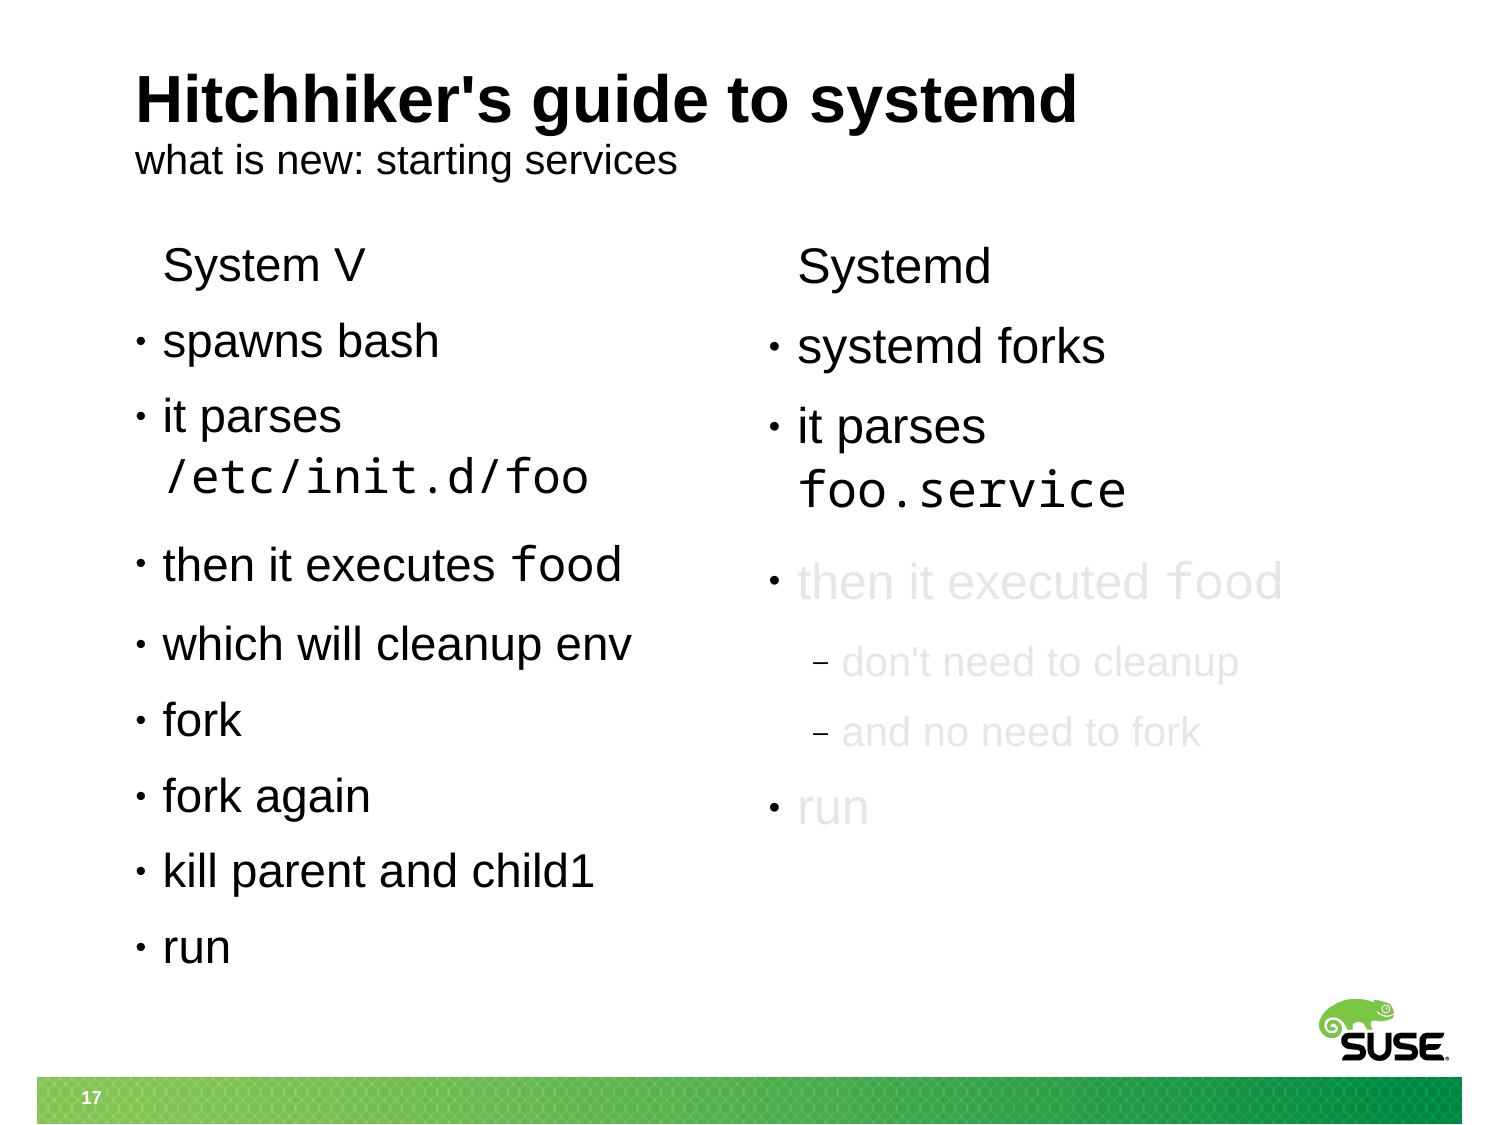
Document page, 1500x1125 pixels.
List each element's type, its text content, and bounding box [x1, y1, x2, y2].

picture [37, 1077, 1462, 1124]
list System V spawns bash it parses /etc/init.d/foo then it executes food which will cleanup env fork fork again kill parent and child1 run [135, 238, 739, 982]
picture [1319, 999, 1449, 1061]
list Systemd systemd forks it parses foo.service then it executed food don't need to cleanup and no need to fork run [768, 238, 1372, 982]
title Hitchhiker's guide to systemd what is new: starting services [135, 41, 1372, 204]
